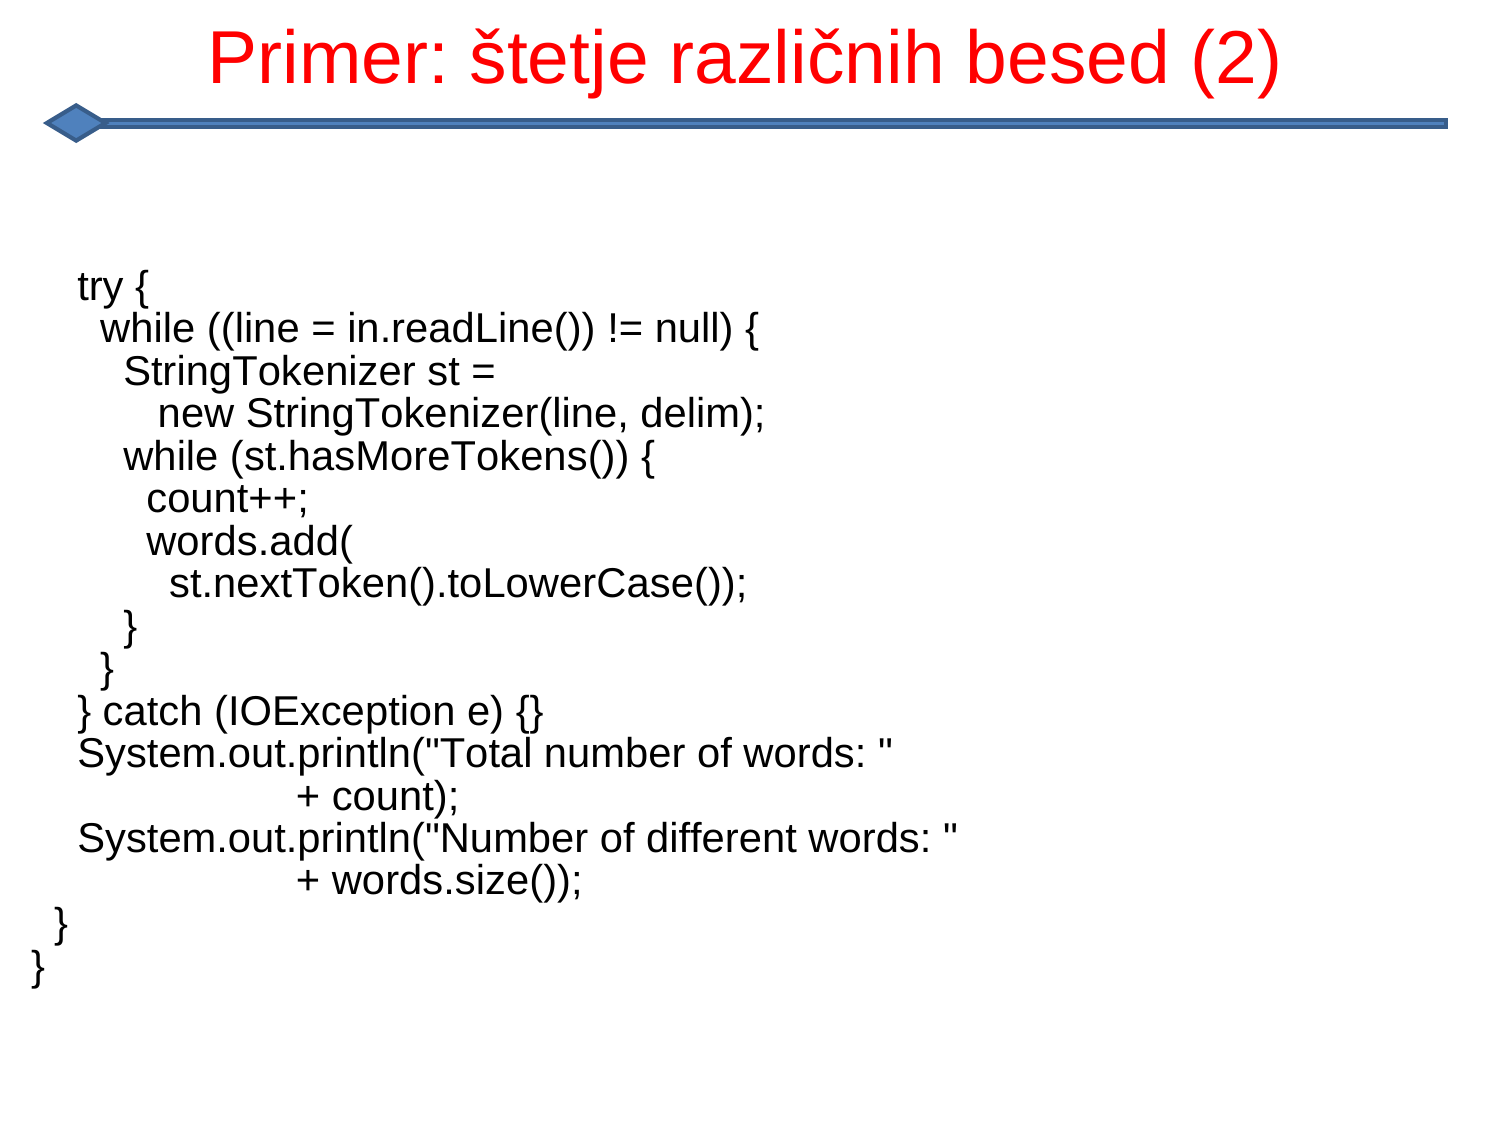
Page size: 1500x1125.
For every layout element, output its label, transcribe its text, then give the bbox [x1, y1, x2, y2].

title Primer: štetje različnih besed (2) [70, 0, 1421, 108]
text_box try { while ((line = in.readLine()) != null) { StringTokenizer st = new StringTokenizer(line, delim); while (st.hasMoreTokens()) { count++; words.add( st.nextToken().toLowerCase()); } } } catch (IOException e) {} System.out.println("Total number of words: " + count); System.out.println("Number of different words: " + words.size()); } } [31, 215, 1486, 1040]
